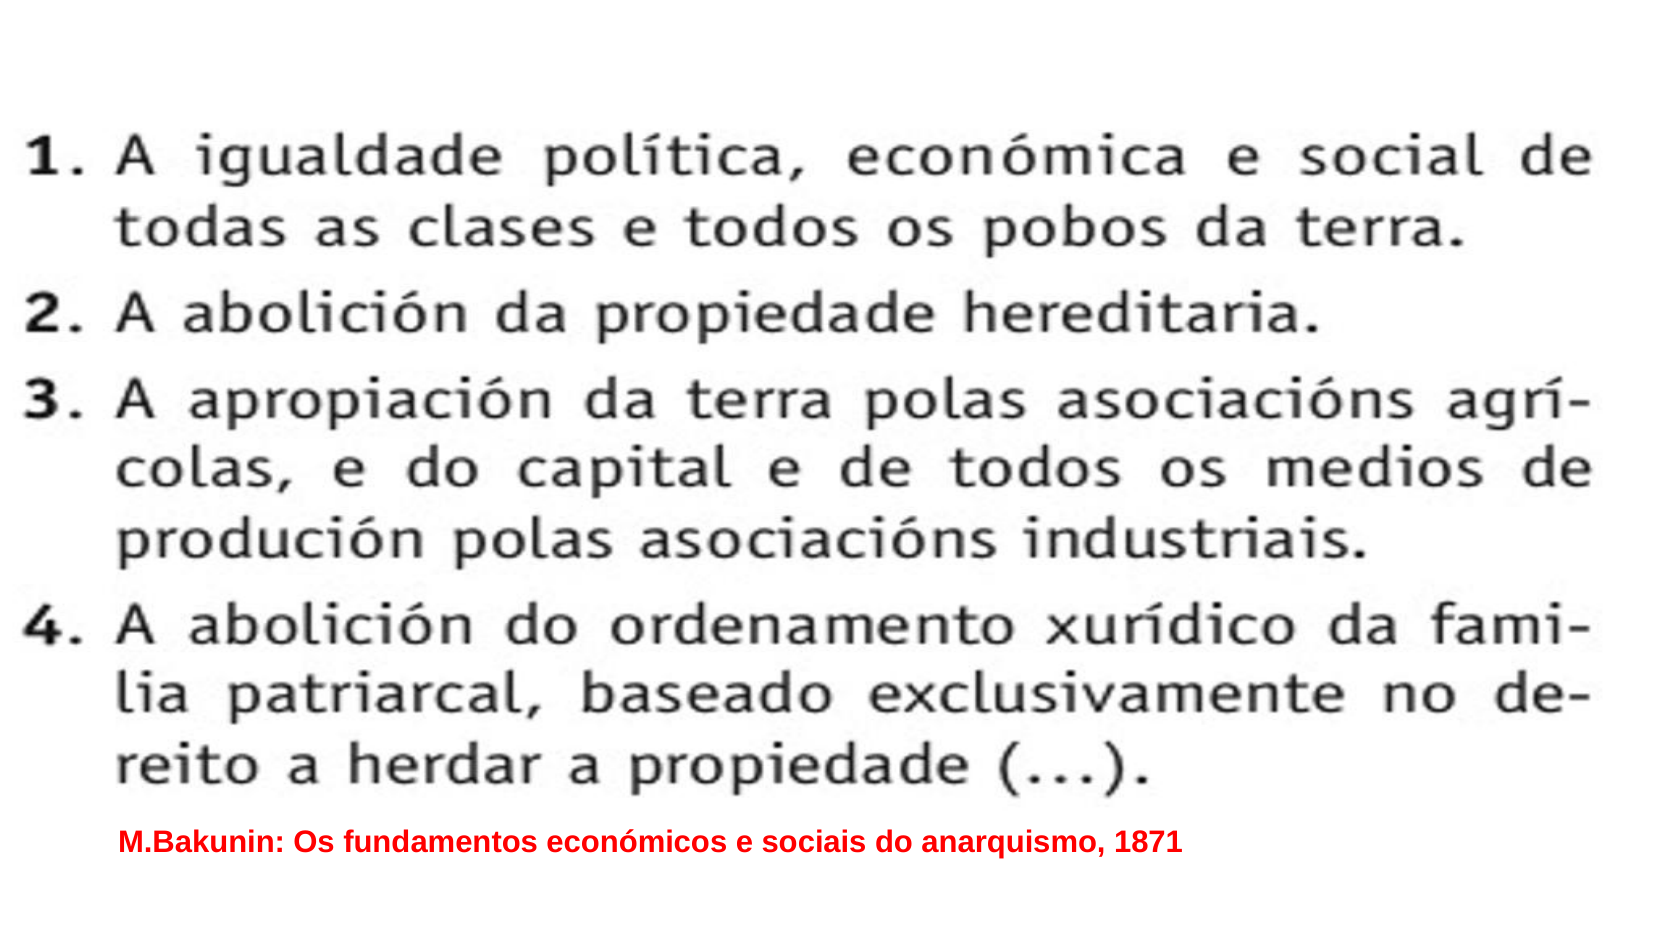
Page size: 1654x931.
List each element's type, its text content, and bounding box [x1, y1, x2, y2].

picture [0, 119, 1654, 811]
text_box M.Bakunin: Os fundamentos económicos e sociais do anarquismo, 1871 [103, 813, 1654, 867]
